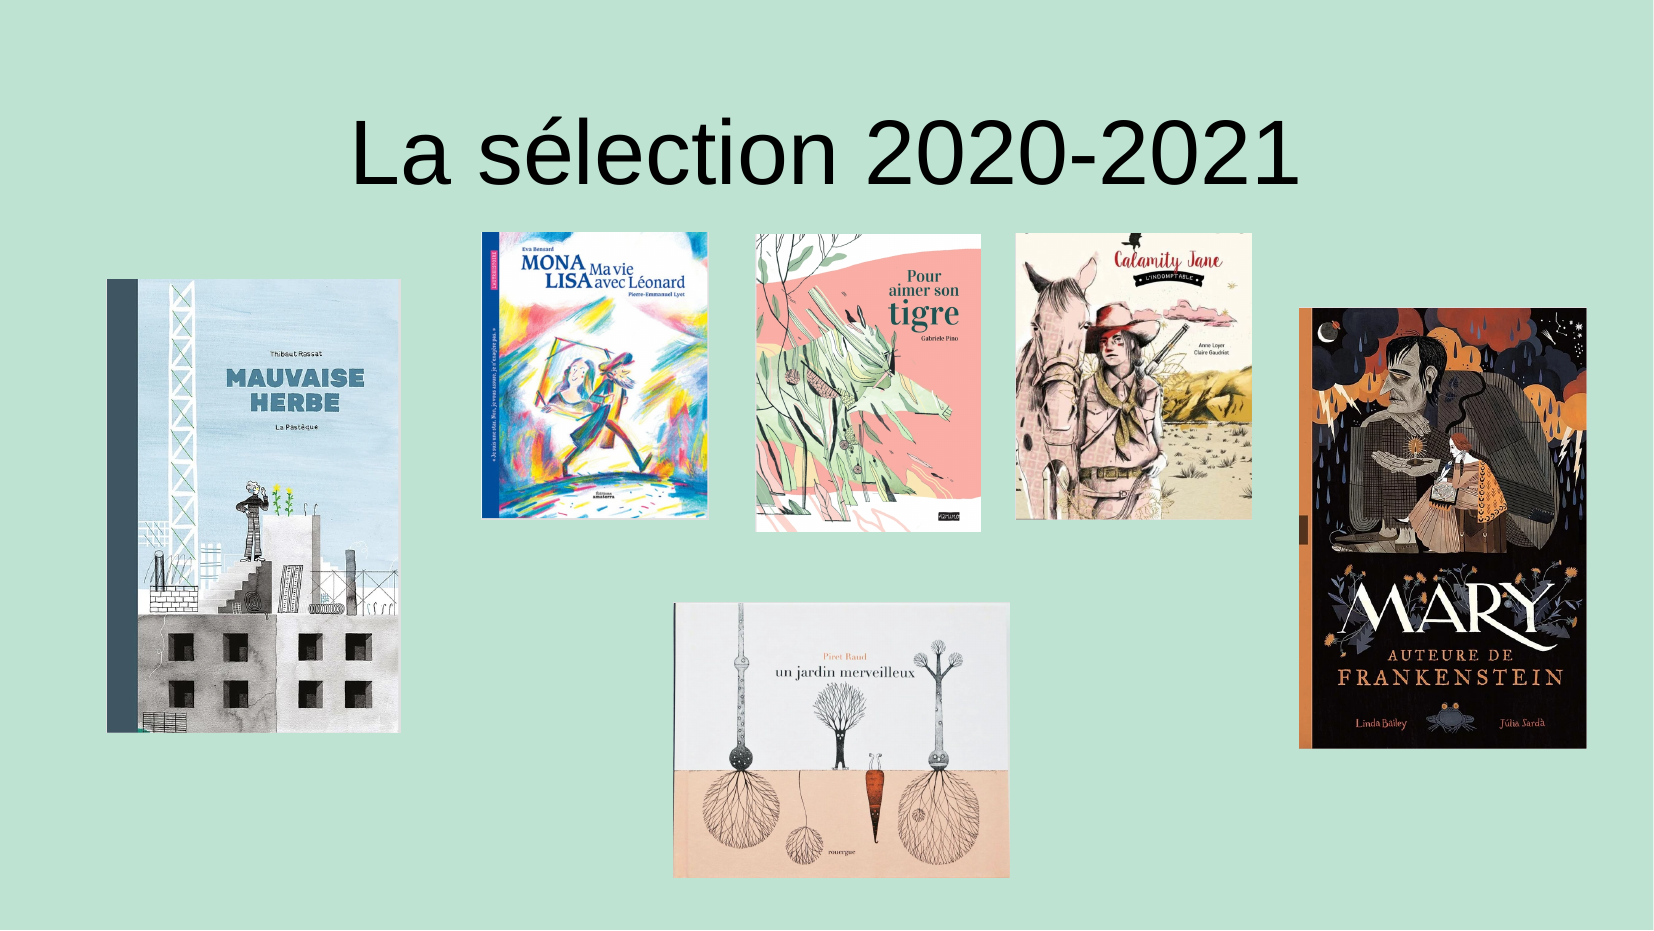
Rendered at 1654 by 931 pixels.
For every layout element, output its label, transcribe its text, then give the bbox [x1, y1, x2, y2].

picture [1015, 233, 1252, 520]
picture [106, 279, 401, 733]
picture [673, 602, 1010, 879]
picture [755, 234, 981, 532]
picture [1299, 307, 1587, 749]
picture [481, 232, 709, 520]
title La sélection 2020-2021 [82, 49, 1571, 257]
